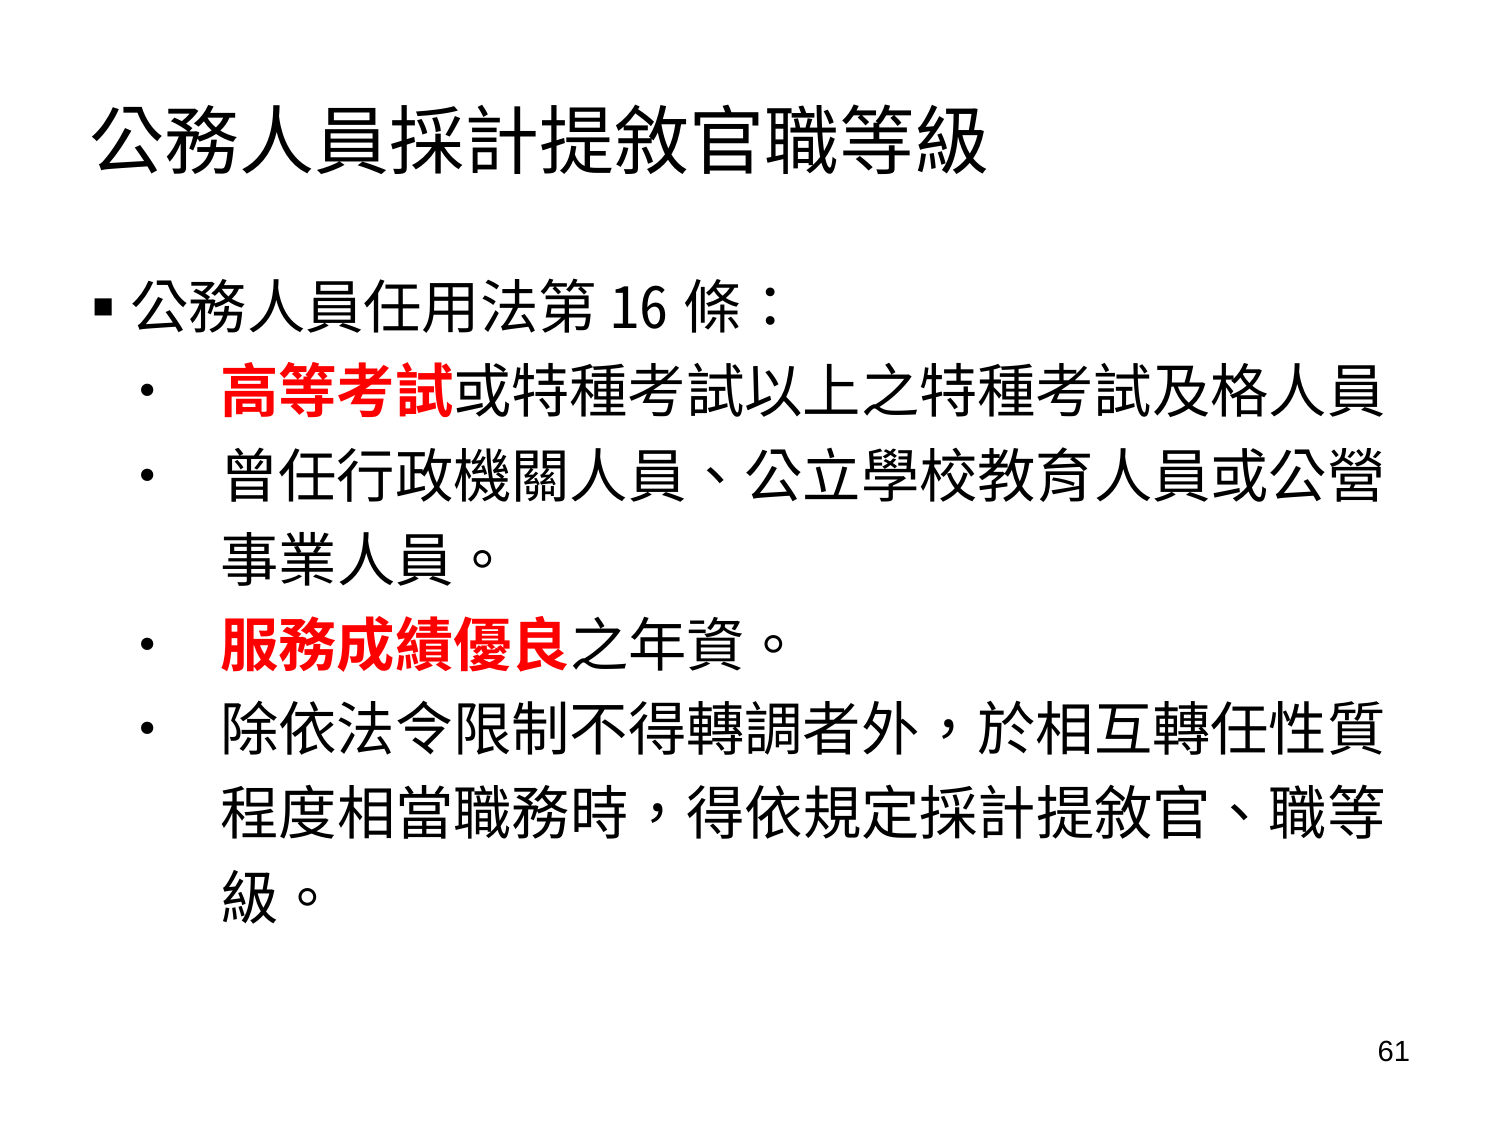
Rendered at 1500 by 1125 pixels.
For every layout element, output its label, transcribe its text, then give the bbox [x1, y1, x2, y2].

list 公務人員任用法第16條： • 高等考試或特種考試以上之特種考試及格人員 • 曾任行政機關人員、公立學校教育人員或公營 事業人員。 • 服務成績優良之年資。 • 除依法令限制不得轉調者外，於相互轉任性質 程度相當職務時，得依規定採計提敘官、職等 級。 [75, 262, 1426, 1005]
title 公務人員採計提敘官職等級 [75, 45, 1426, 233]
